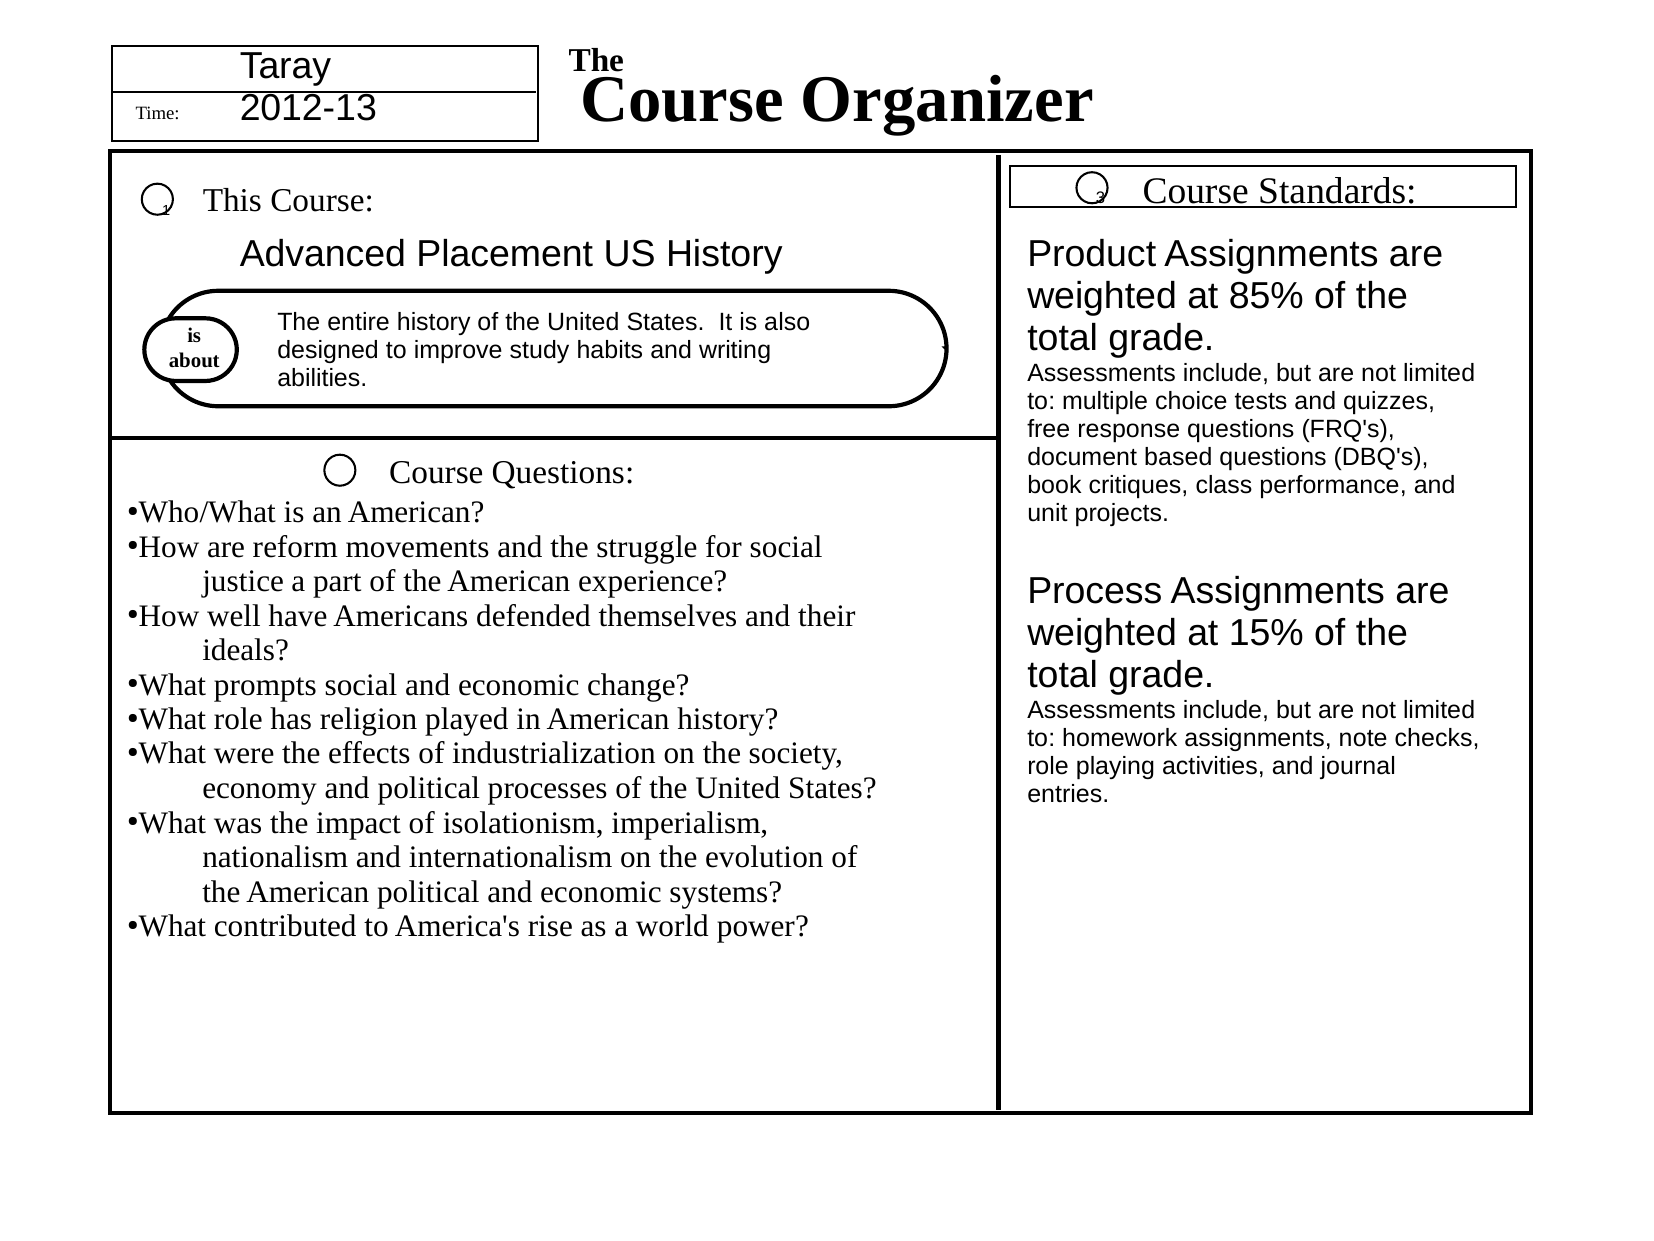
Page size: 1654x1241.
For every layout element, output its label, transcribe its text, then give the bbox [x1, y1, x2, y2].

text_box Process Assignments are weighted at 15% of the total grade. Assessments include, but are not limited to: homework assignments, note checks, role playing activities, and journal entries. [1012, 562, 1501, 816]
text_box Course Standards: [1114, 158, 1433, 219]
text_box Product Assignments are weighted at 85% of the total grade. Assessments include, but are not limited to: multiple choice tests and quizzes, free response questions (FRQ's), document based questions (DBQ's), book critiques, class performance, and unit projects. [1012, 225, 1501, 534]
text_box The Course Organizer [638, 41, 1110, 141]
text_box Time: [113, 93, 195, 131]
text_box The entire history of the United States. It is also designed to improve study habits and writing abilities. [262, 300, 863, 399]
text_box Course Questions: [362, 443, 650, 487]
text_box Who/What is an American? How are reform movements and the struggle for social justice a part of the American experience? How well have Americans defended themselves and their ideals? What prompts social and economic change? What role has religion played in American history? What were the effects of industrialization on the society, economy and political processes of the United States? What was the impact of isolationism, imperialism, nationalism and internationalism on the evolution of the American political and economic systems? What contributed to America's rise as a world power? [112, 487, 901, 1051]
text_box This Course: [175, 170, 390, 226]
text_box 3 [1074, 179, 1117, 215]
text_box is about [146, 313, 235, 379]
text_box Taray 2012-13 [225, 37, 638, 151]
text_box 1 [141, 192, 180, 226]
text_box Advanced Placement US History [225, 225, 826, 282]
